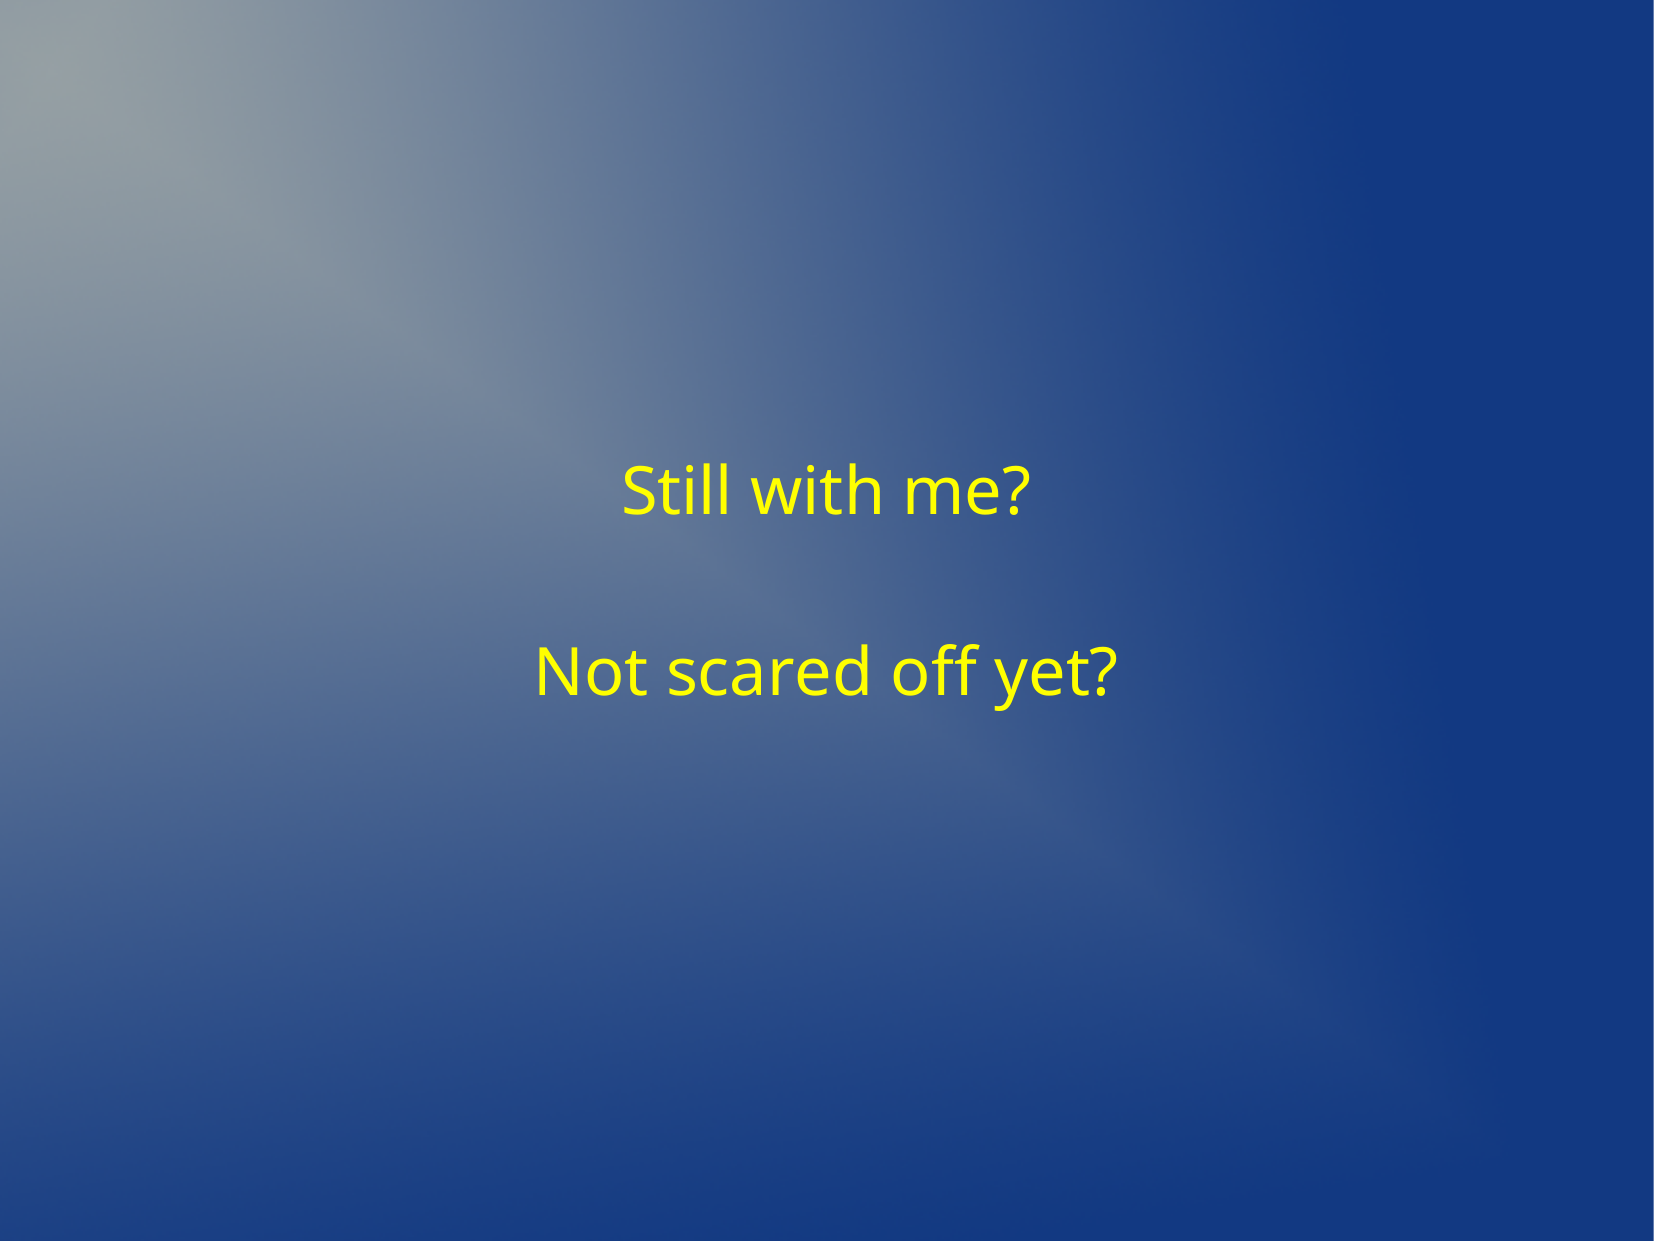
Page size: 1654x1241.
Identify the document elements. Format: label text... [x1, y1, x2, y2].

subtitle Still with me? Not scared off yet? [82, 56, 1571, 1102]
picture [0, 0, 1654, 1241]
